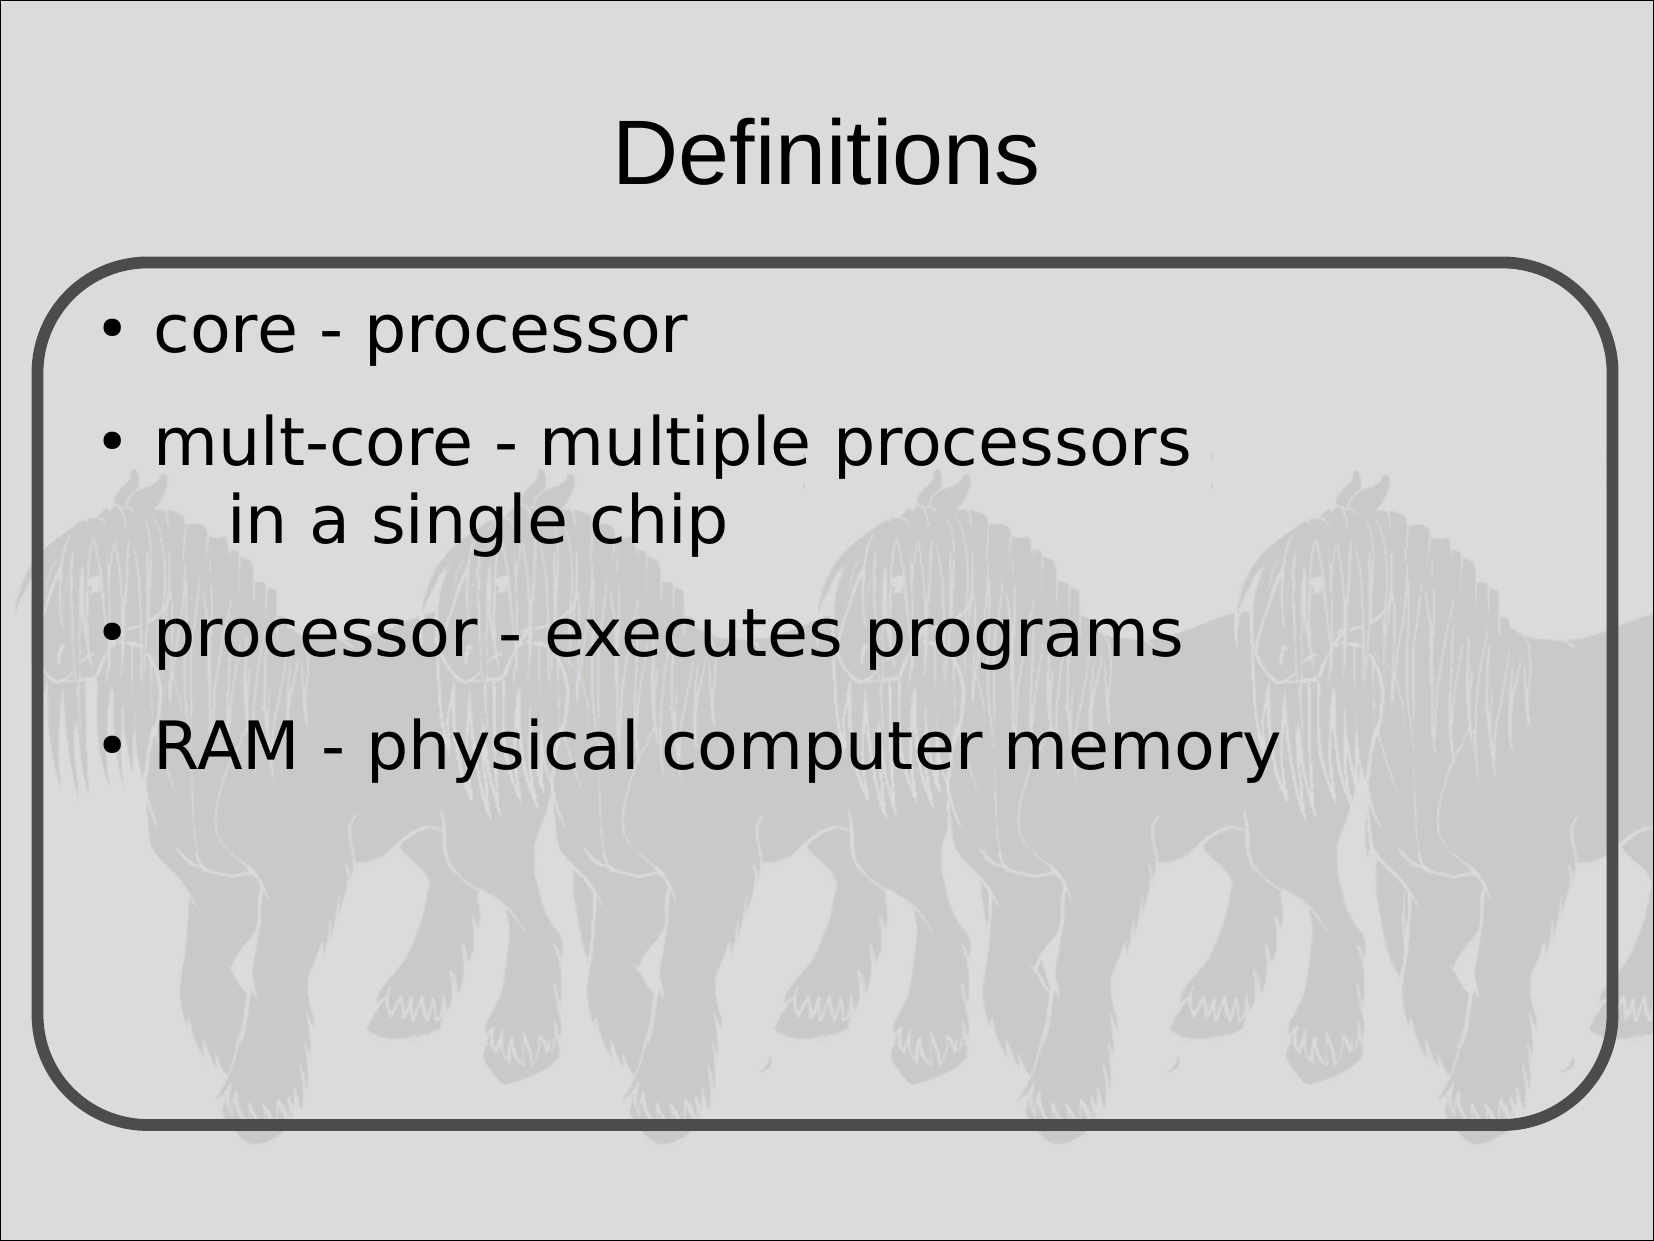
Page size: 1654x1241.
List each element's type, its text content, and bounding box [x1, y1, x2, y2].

list core - processor mult-core - multiple processors in a single chip processor - executes programs RAM - physical computer memory [82, 290, 1571, 1109]
title Definitions [82, 49, 1571, 257]
